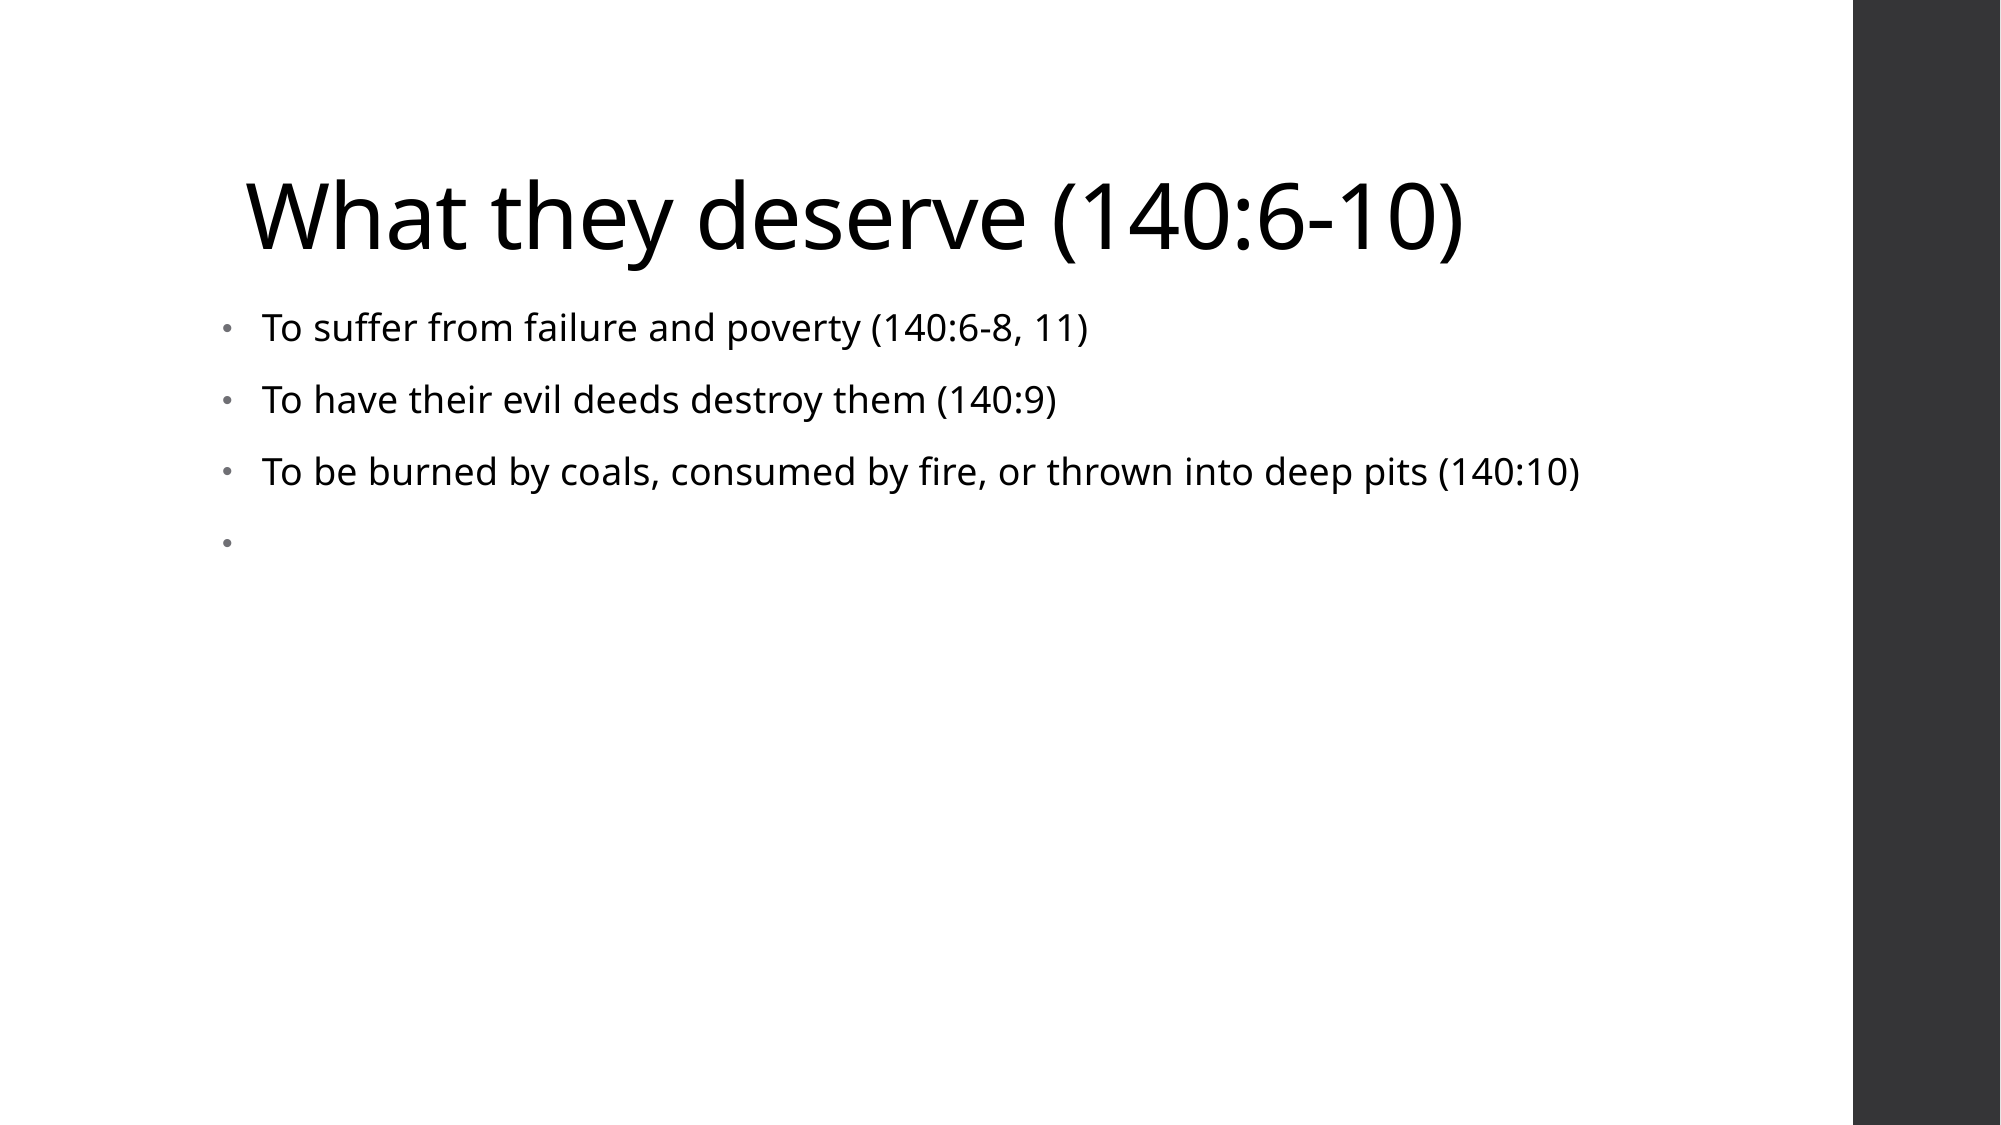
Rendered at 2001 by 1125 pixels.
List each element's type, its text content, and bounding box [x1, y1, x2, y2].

title What they deserve (140:6-10) [206, 60, 1797, 278]
list To suffer from failure and poverty (140:6-8, 11) To have their evil deeds destroy them (140:9) To be burned by coals, consumed by fire, or thrown into deep pits (140:10) [206, 299, 1617, 1014]
